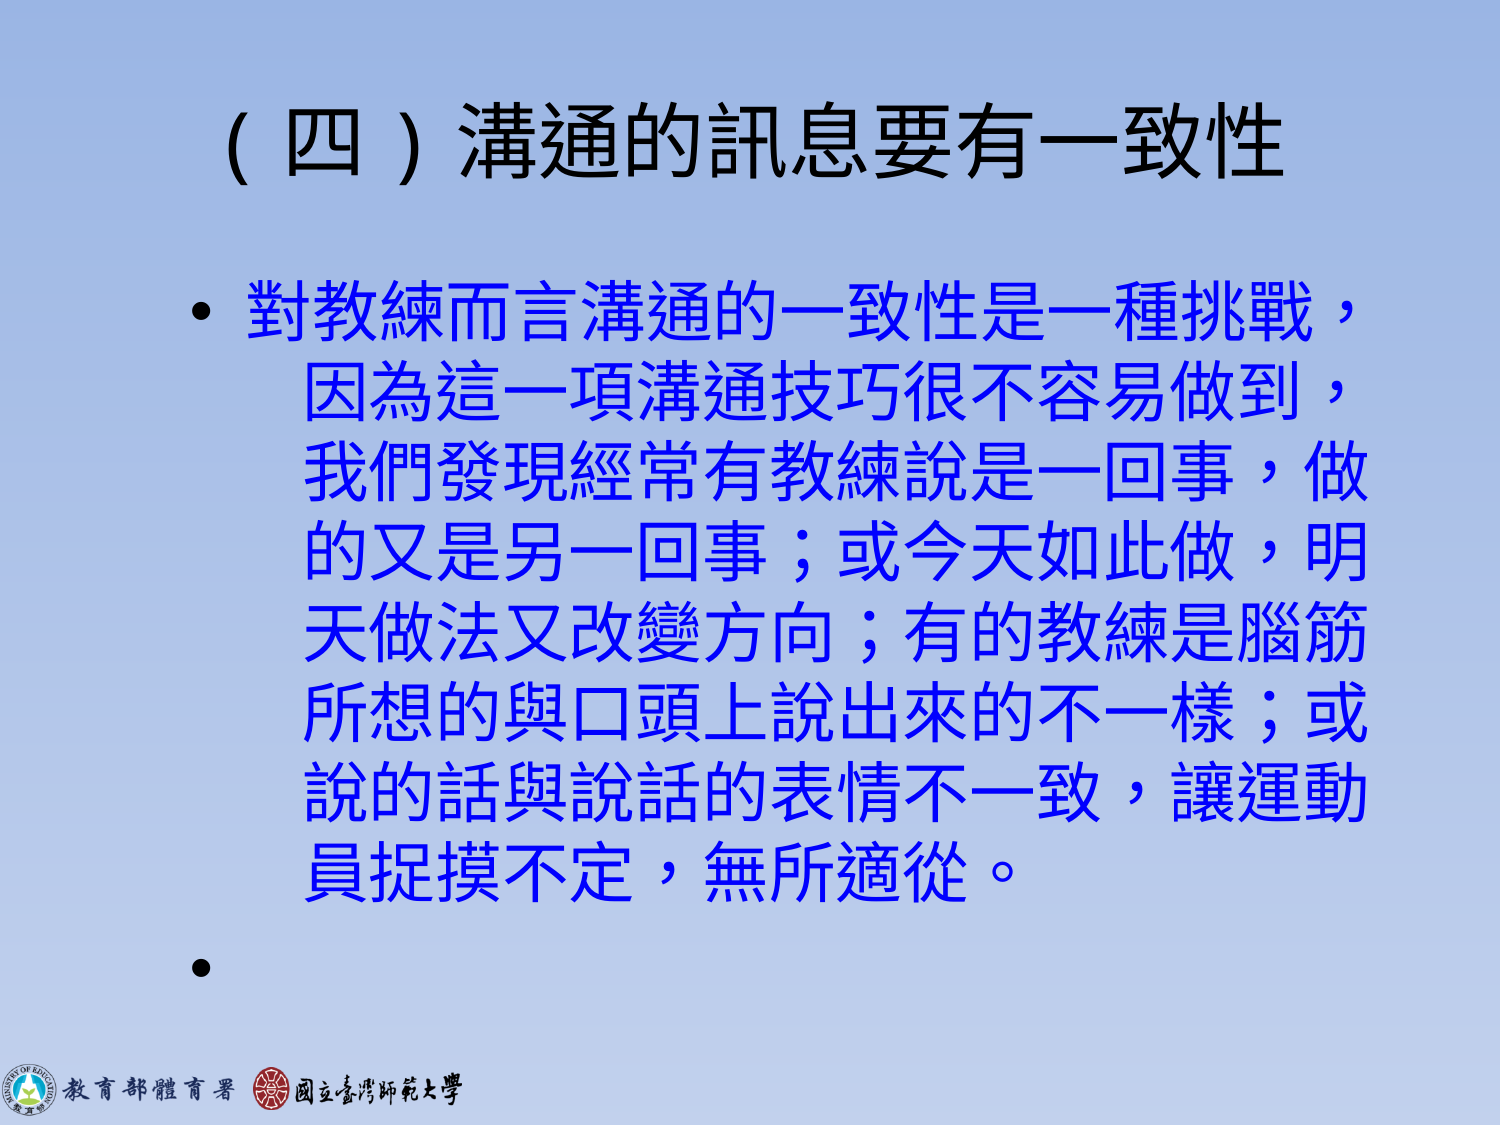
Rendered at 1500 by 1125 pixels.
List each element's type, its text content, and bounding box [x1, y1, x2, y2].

list 對教練而言溝通的一致性是一種挑戰，因為這一項溝通技巧很不容易做到，我們發現經常有教練說是一回事，做的又是另一回事；或今天如此做，明天做法又改變方向；有的教練是腦筋所想的與口頭上說出來的不一樣；或說的話與說話的表情不一致，讓運動員捉摸不定，無所適從。 [174, 262, 1426, 1005]
title (四)溝通的訊息要有一致性 [75, 45, 1426, 233]
